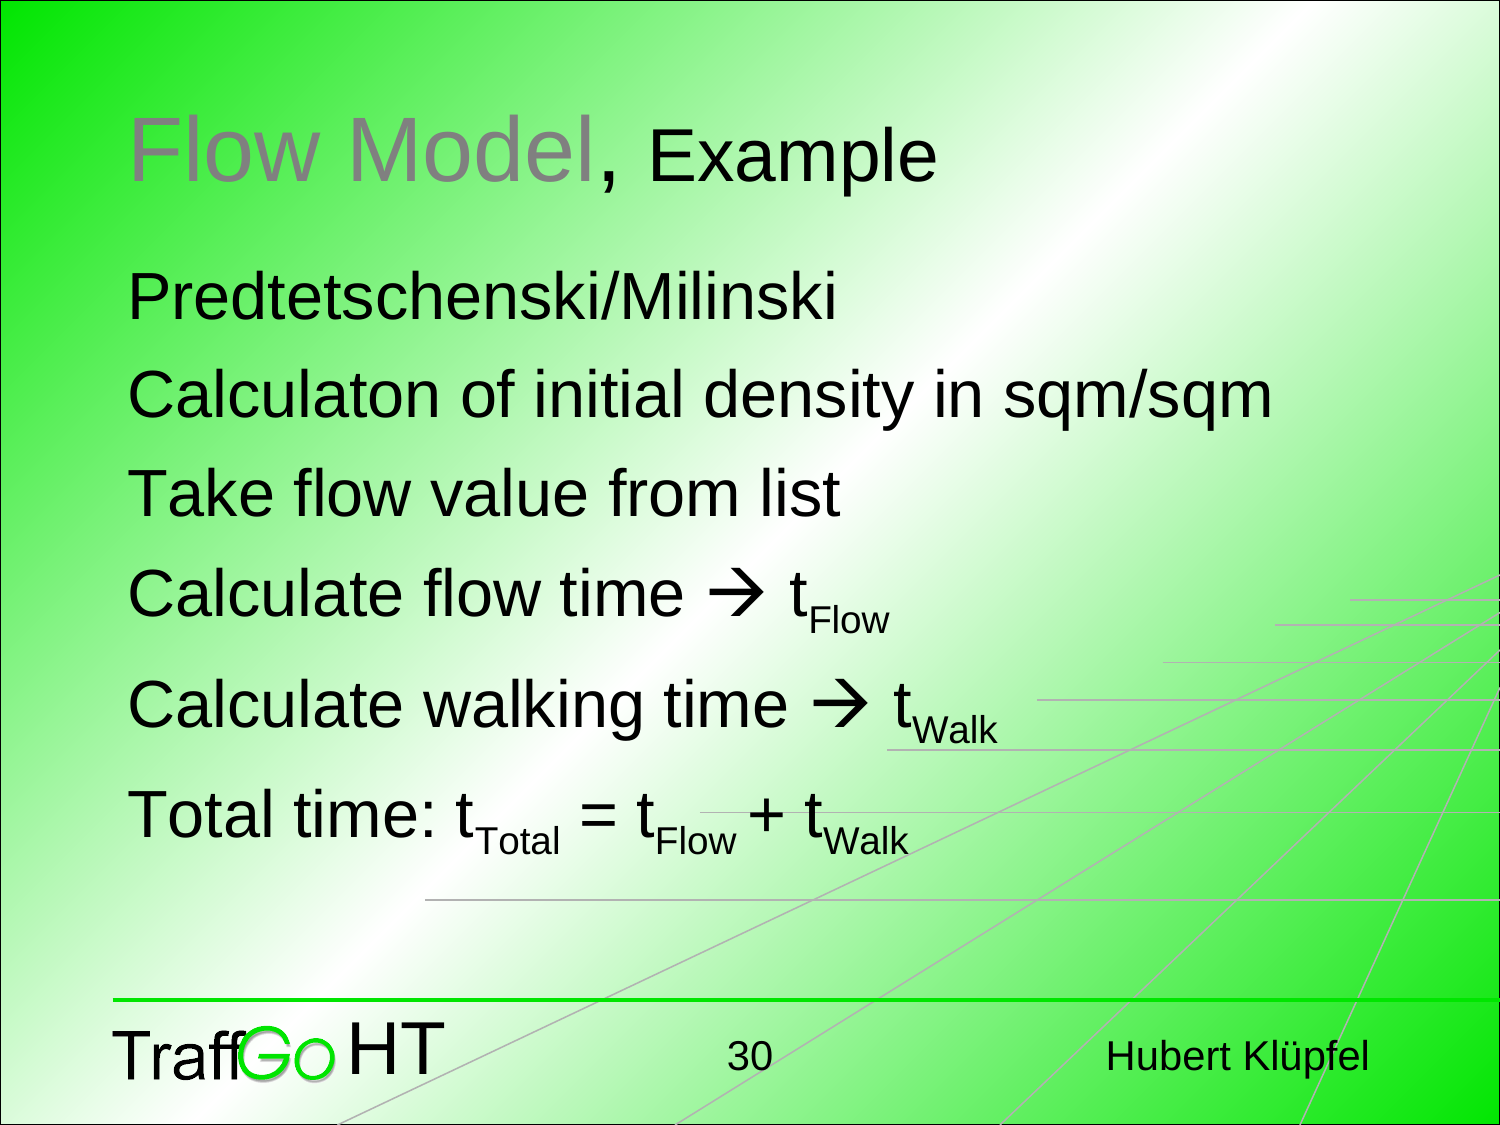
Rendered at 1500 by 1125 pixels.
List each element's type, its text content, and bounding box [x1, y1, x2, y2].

list Predtetschenski/Milinski Calculaton of initial density in sqm/sqm Take flow value from list Calculate flow time  tFlow Calculate walking time  tWalk Total time: tTotal = tFlow + tWalk [112, 243, 1388, 907]
title Flow Model, Example [112, 87, 1388, 213]
picture [112, 1024, 338, 1085]
